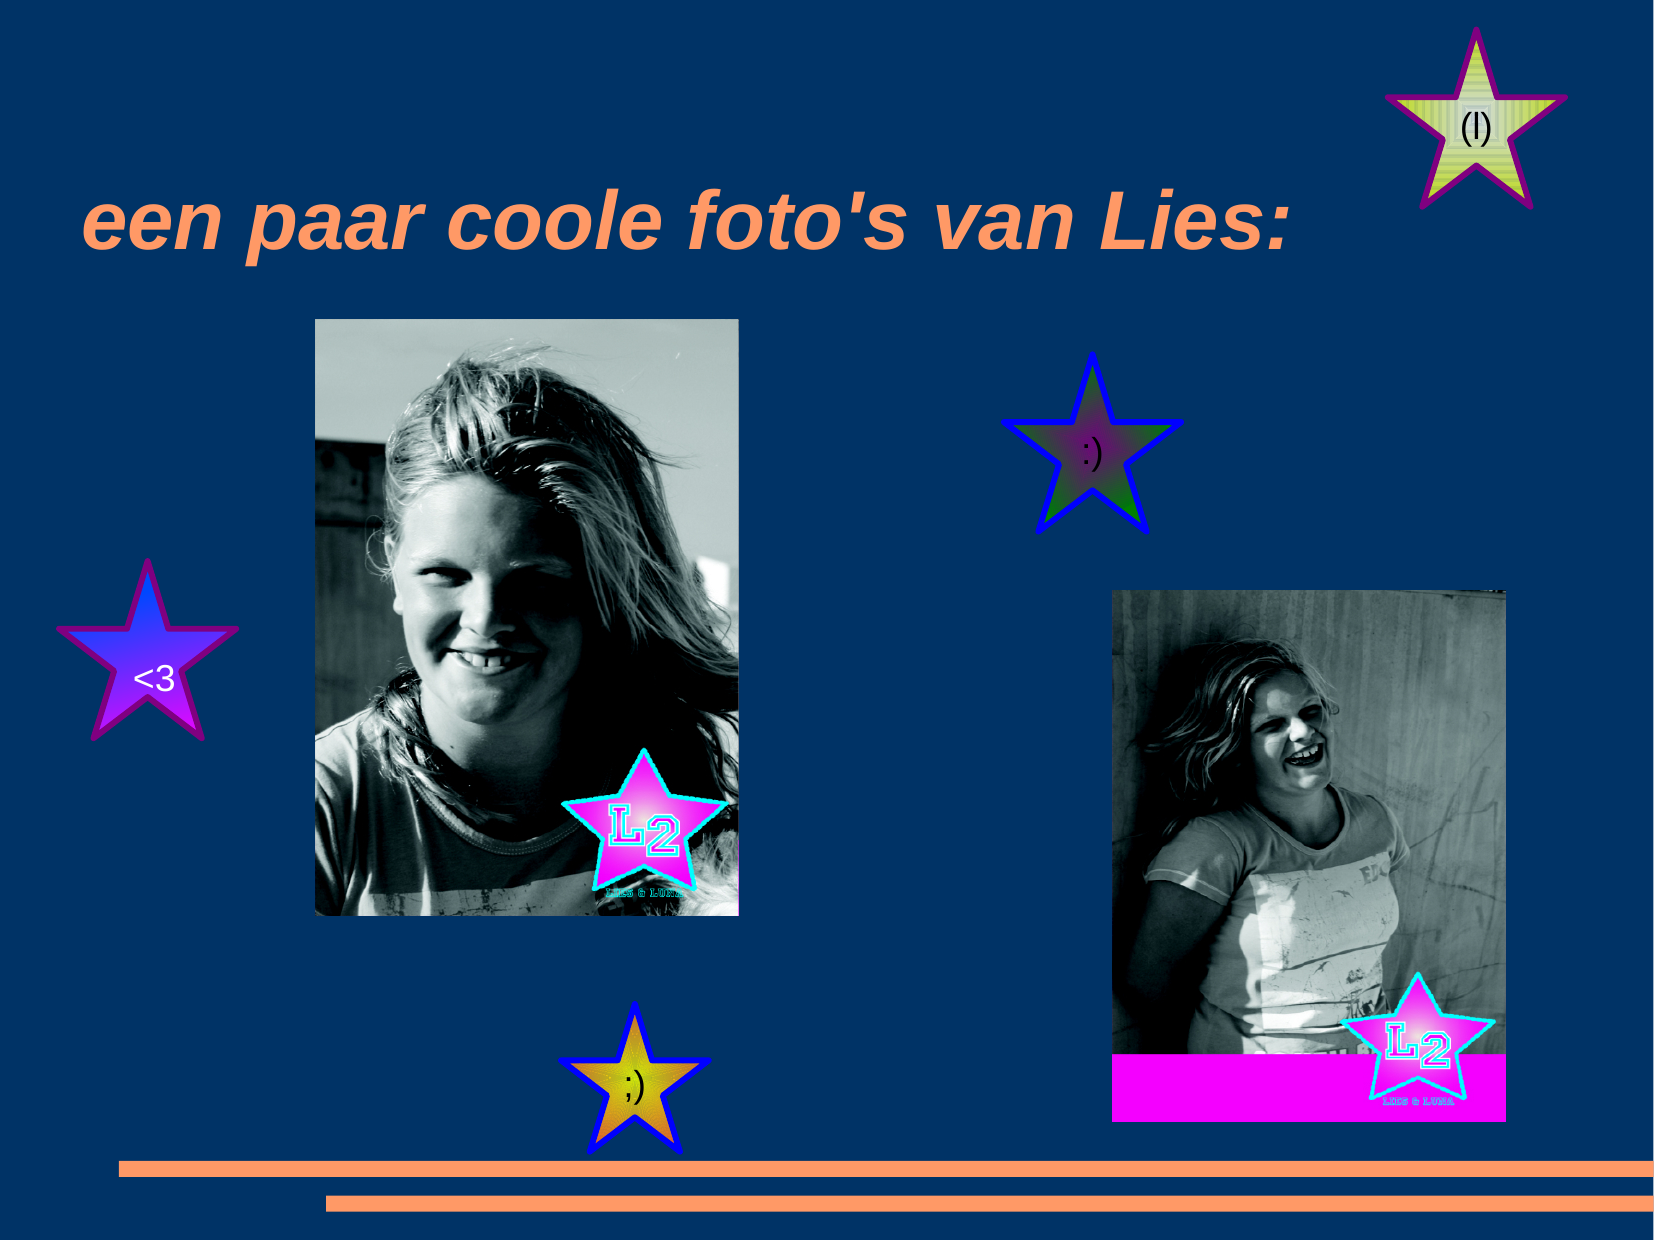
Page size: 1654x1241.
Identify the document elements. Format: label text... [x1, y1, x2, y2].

picture [315, 319, 739, 916]
picture [1112, 590, 1506, 1123]
text_box <3 [118, 649, 191, 707]
text_box :) [1003, 354, 1182, 532]
text_box ;) [561, 1003, 709, 1152]
text_box [59, 561, 237, 739]
title een paar coole foto's van Lies: [0, 117, 1477, 325]
text_box [160, 703, 202, 739]
text_box (l) [1387, 29, 1566, 207]
